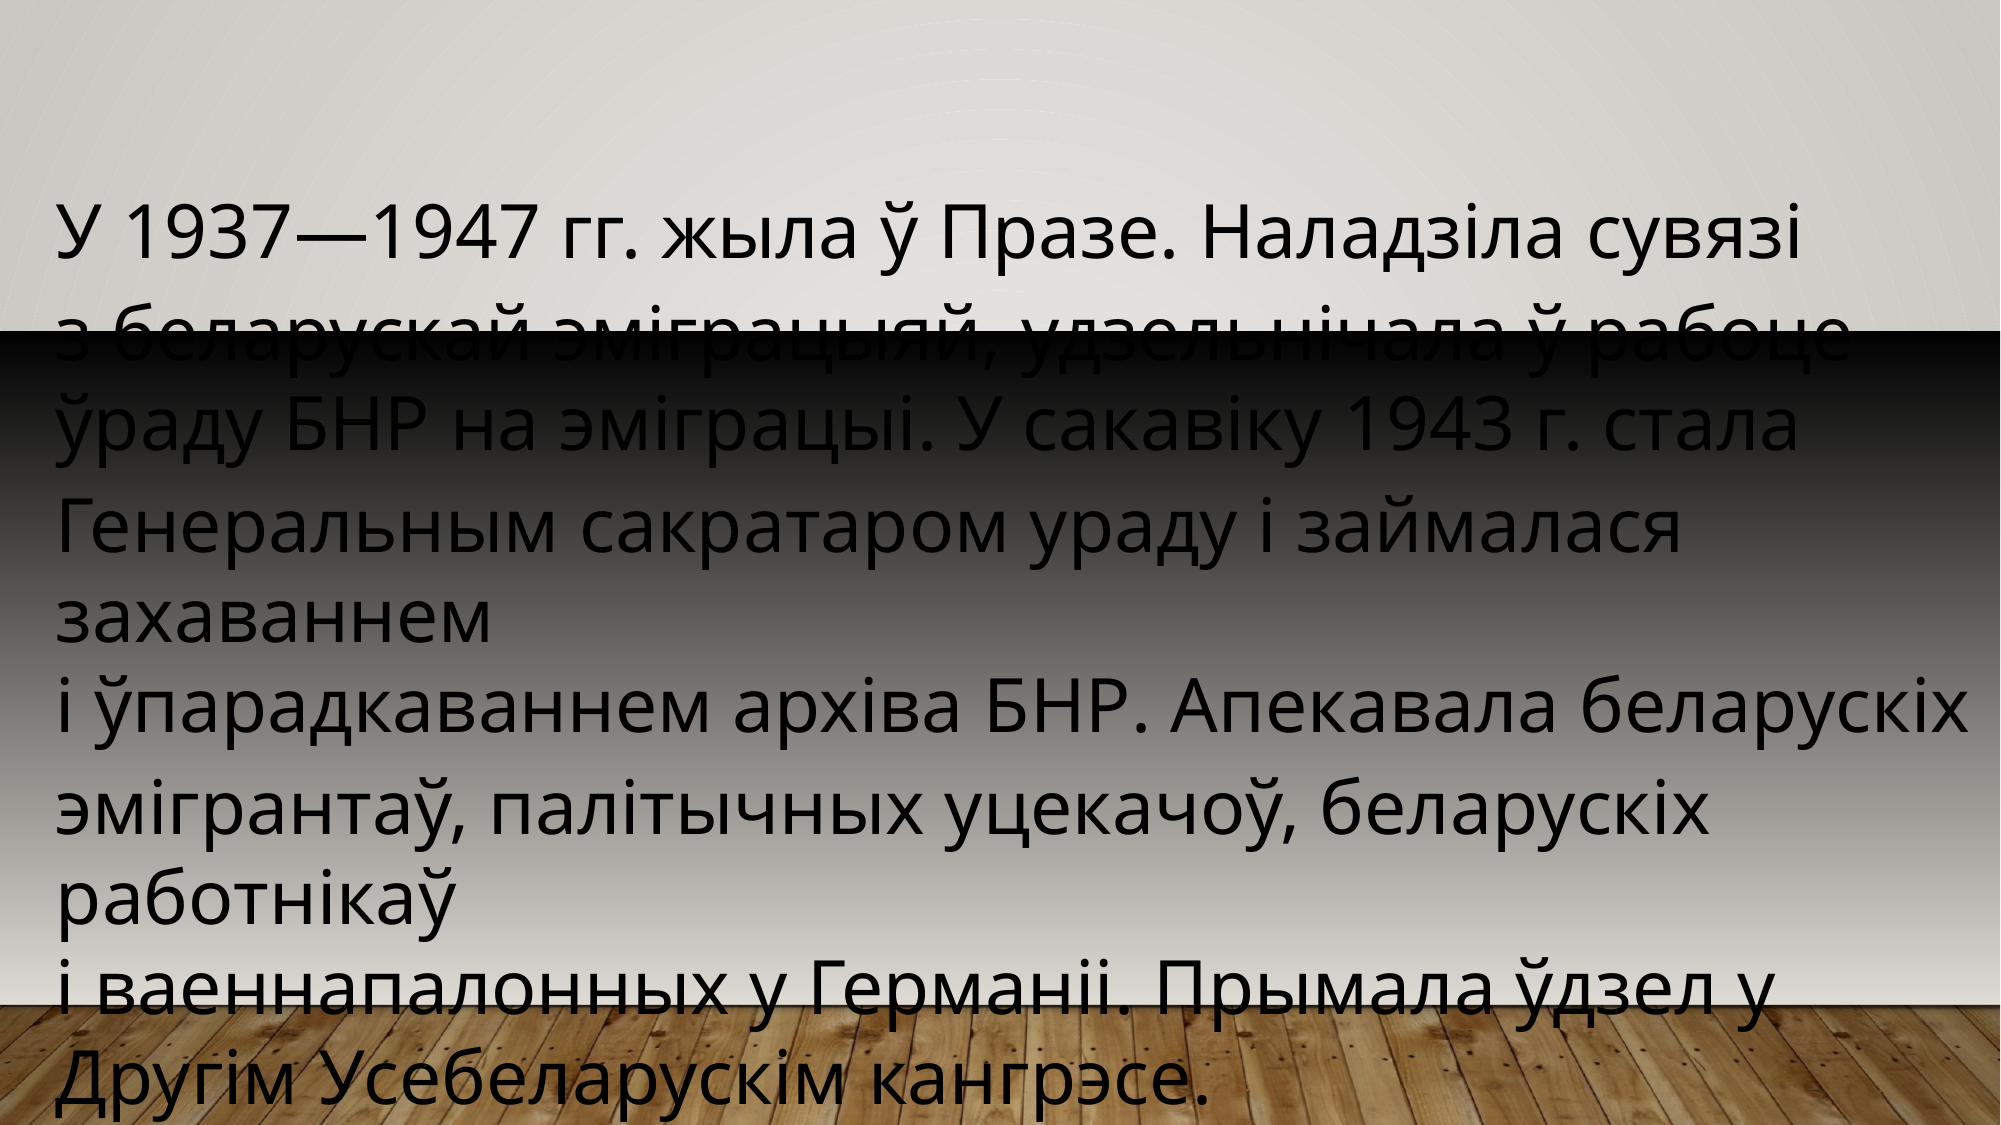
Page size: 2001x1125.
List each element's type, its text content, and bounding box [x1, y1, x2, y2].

text_box У 1937—1947 гг. жыла ў Празе. Наладзіла сувязі з беларускай эміграцыяй, удзельнічала ў рабоце ўраду БНР на эміграцыі. У сакавіку 1943 г. стала Генеральным сакратаром ураду і займалася захаваннем і ўпарадкаваннем архіва БНР. Апекавала беларускіх эмігрантаў, палітычных уцекачоў, беларускіх работнікаў і ваеннапалонных у Германіі. Прымала ўдзел у Другім Усебеларускім кангрэсе. [41, 176, 2000, 1125]
